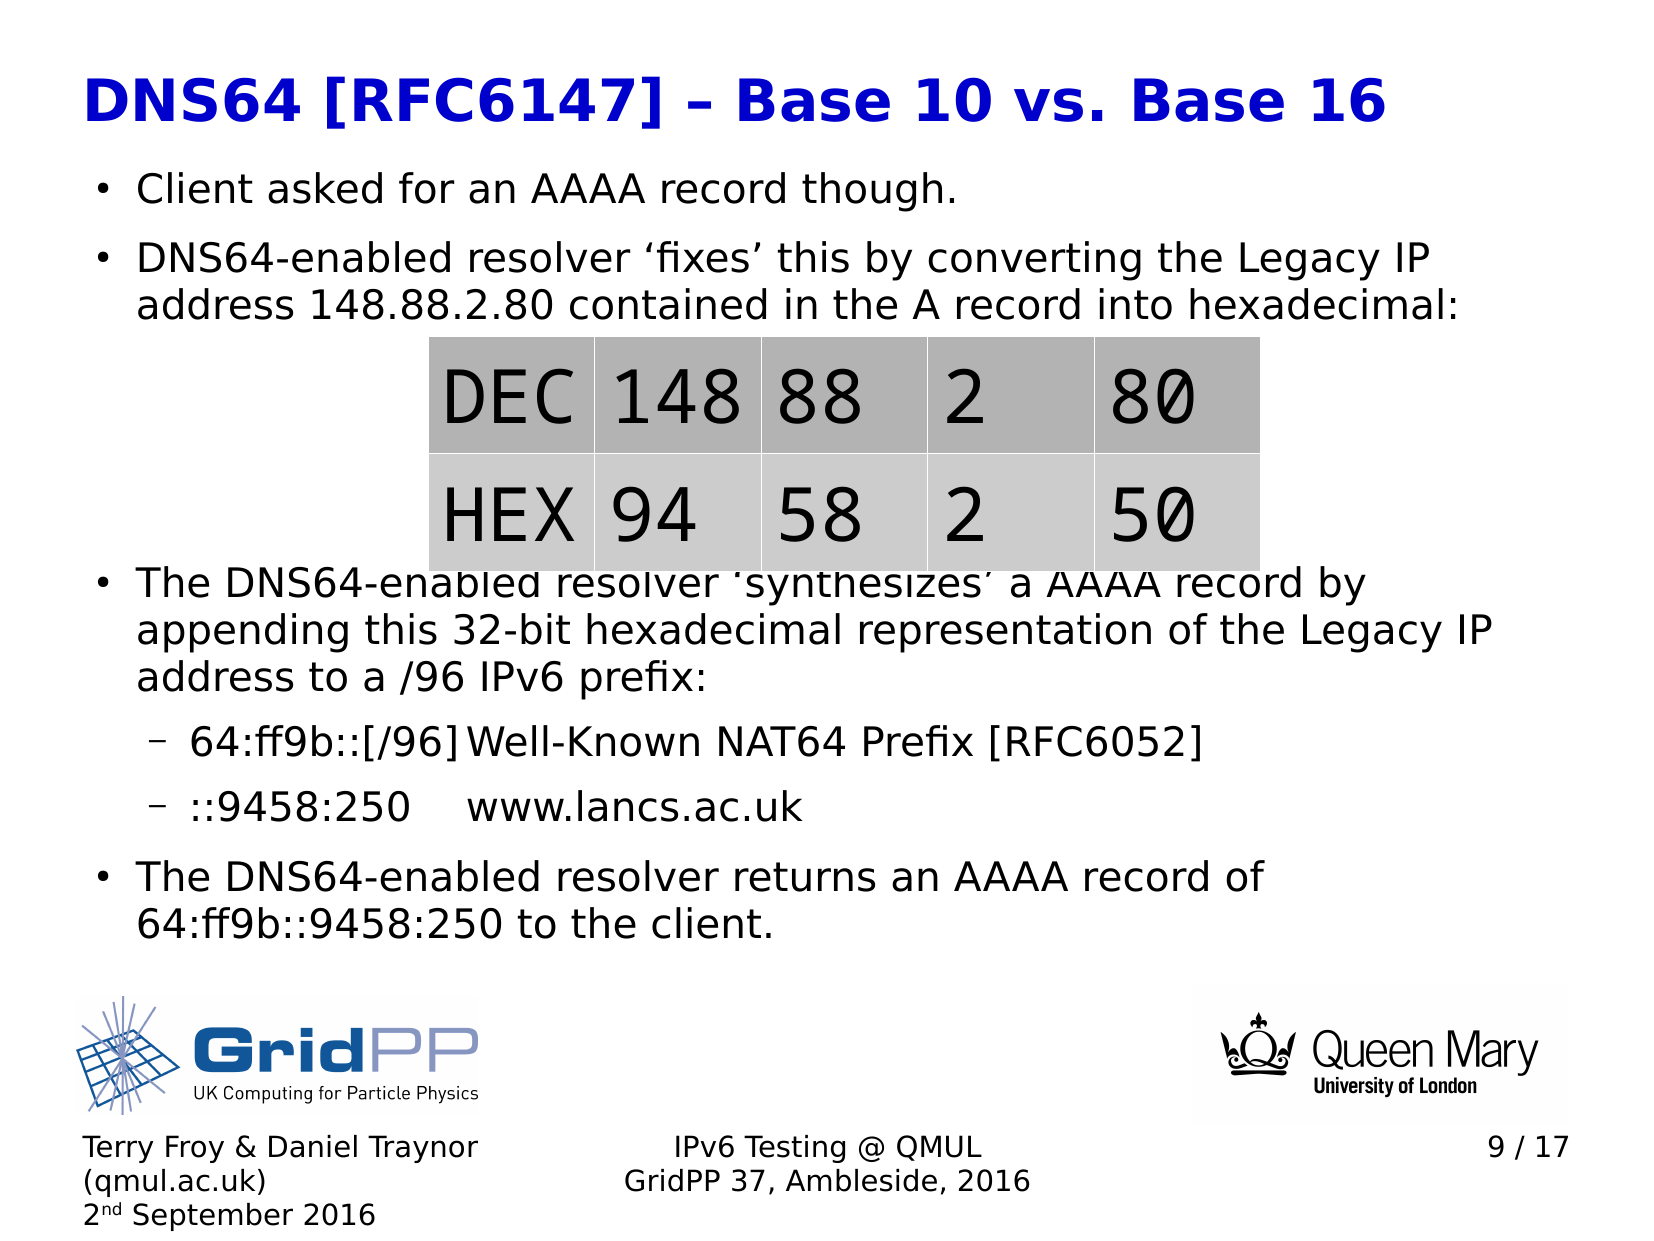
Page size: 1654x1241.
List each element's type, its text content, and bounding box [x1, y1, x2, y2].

table_header 2 [928, 337, 1094, 453]
table_cell 94 [595, 454, 761, 571]
table_header 80 [1095, 337, 1260, 453]
table_cell 2 [928, 454, 1094, 571]
list Client asked for an AAAA record though. DNS64-enabled resolver ‘fixes’ this by converting the Legacy IP address 148.88.2.80 contained in the A record into hexadecimal: The DNS64-enabled resolver ‘synthesizes’ a AAAA record by appending this 32-bit hexadecimal representation of the Legacy IP address to a /96 IPv6 prefix: 64:ff9b::[/96] Well-Known NAT64 Prefix [RFC6052] ::9458:250 www.lancs.ac.uk The DNS64-enabled resolver returns an AAAA record of 64:ff9b::9458:250 to the client. [82, 165, 1571, 957]
table_cell HEX [429, 454, 594, 571]
table_cell 58 [762, 454, 927, 571]
title DNS64 [RFC6147] – Base 10 vs. Base 16 [82, 49, 1571, 154]
table_header 148 [595, 337, 761, 453]
table_cell 50 [1095, 454, 1260, 571]
table_header 88 [762, 337, 927, 453]
table_header DEC [429, 337, 594, 453]
